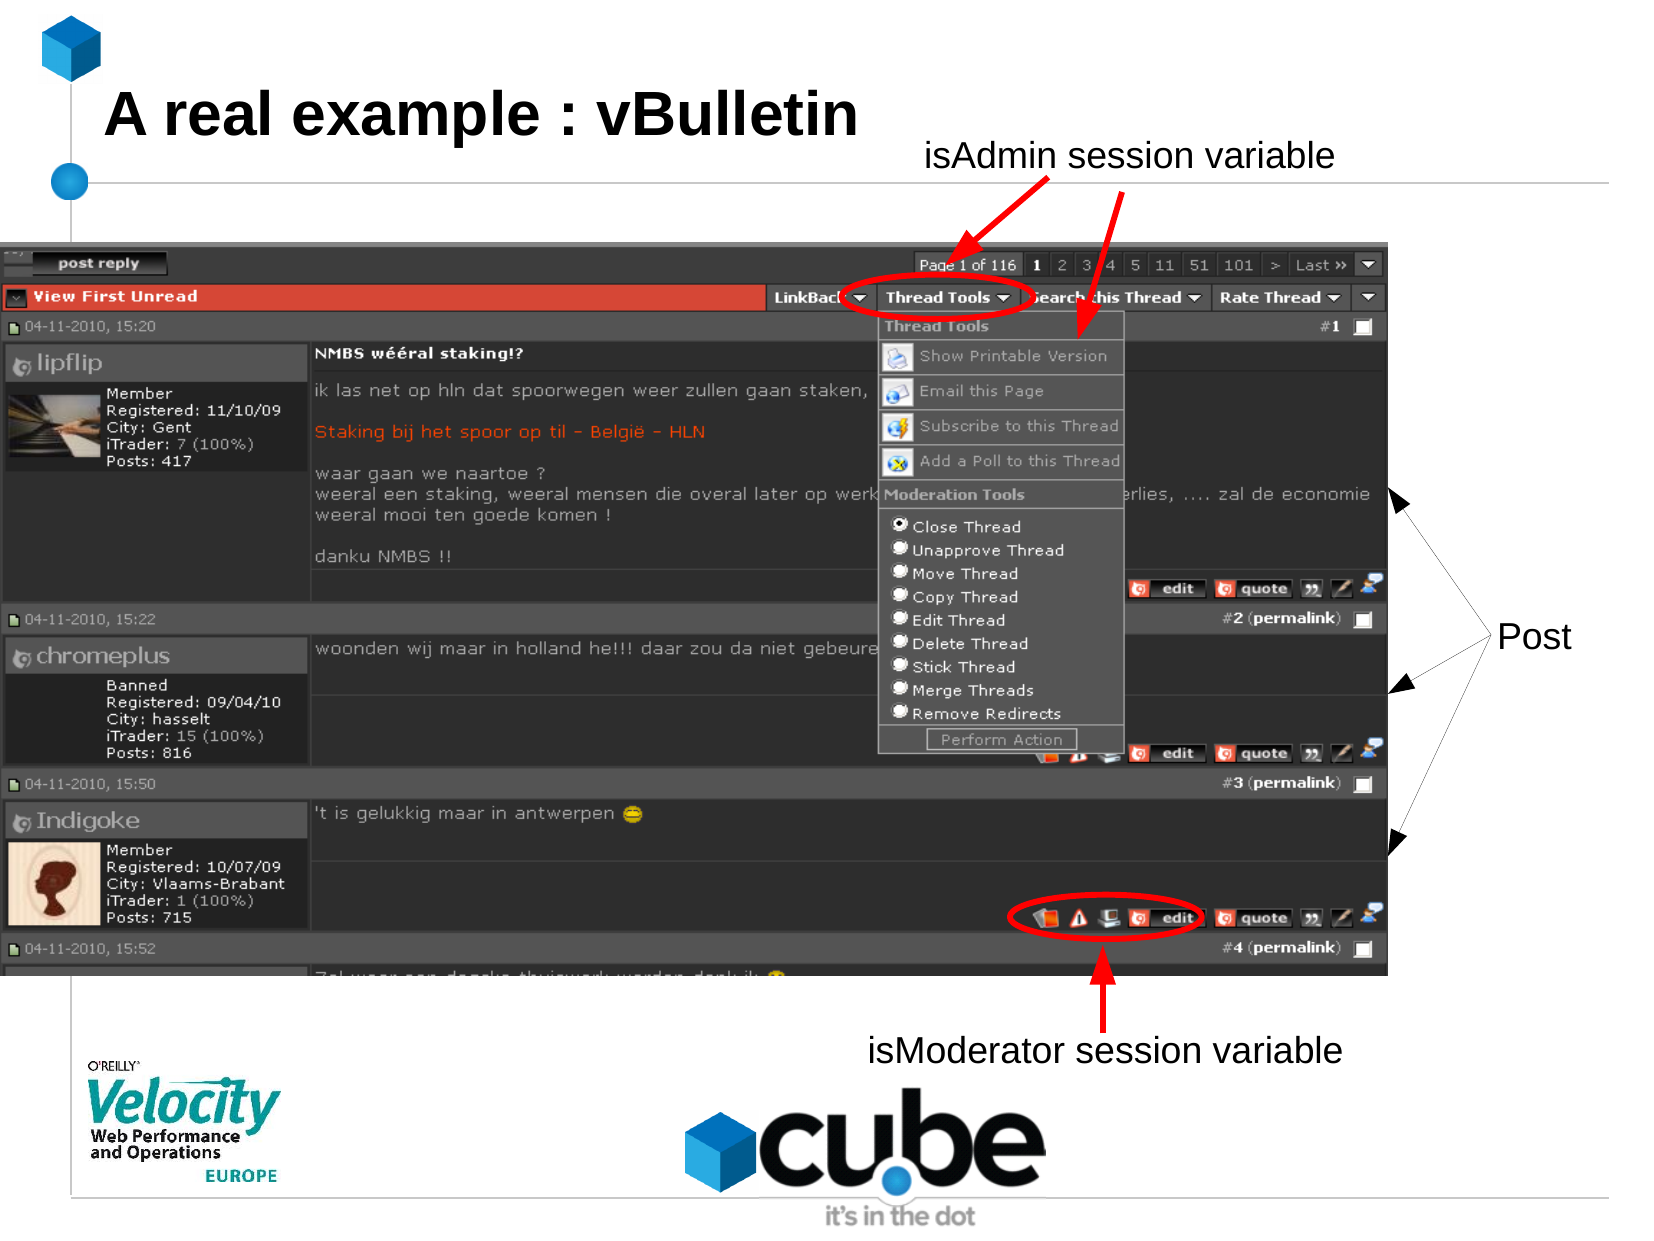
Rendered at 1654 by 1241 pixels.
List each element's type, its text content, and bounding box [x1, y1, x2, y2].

text_box Post [1482, 608, 1587, 666]
text_box isModerator session variable [852, 1021, 1359, 1079]
title A real example : vBulletin [103, 49, 1551, 178]
text_box isAdmin session variable [909, 126, 1351, 184]
picture [88, 1061, 281, 1182]
picture [0, 242, 1388, 976]
